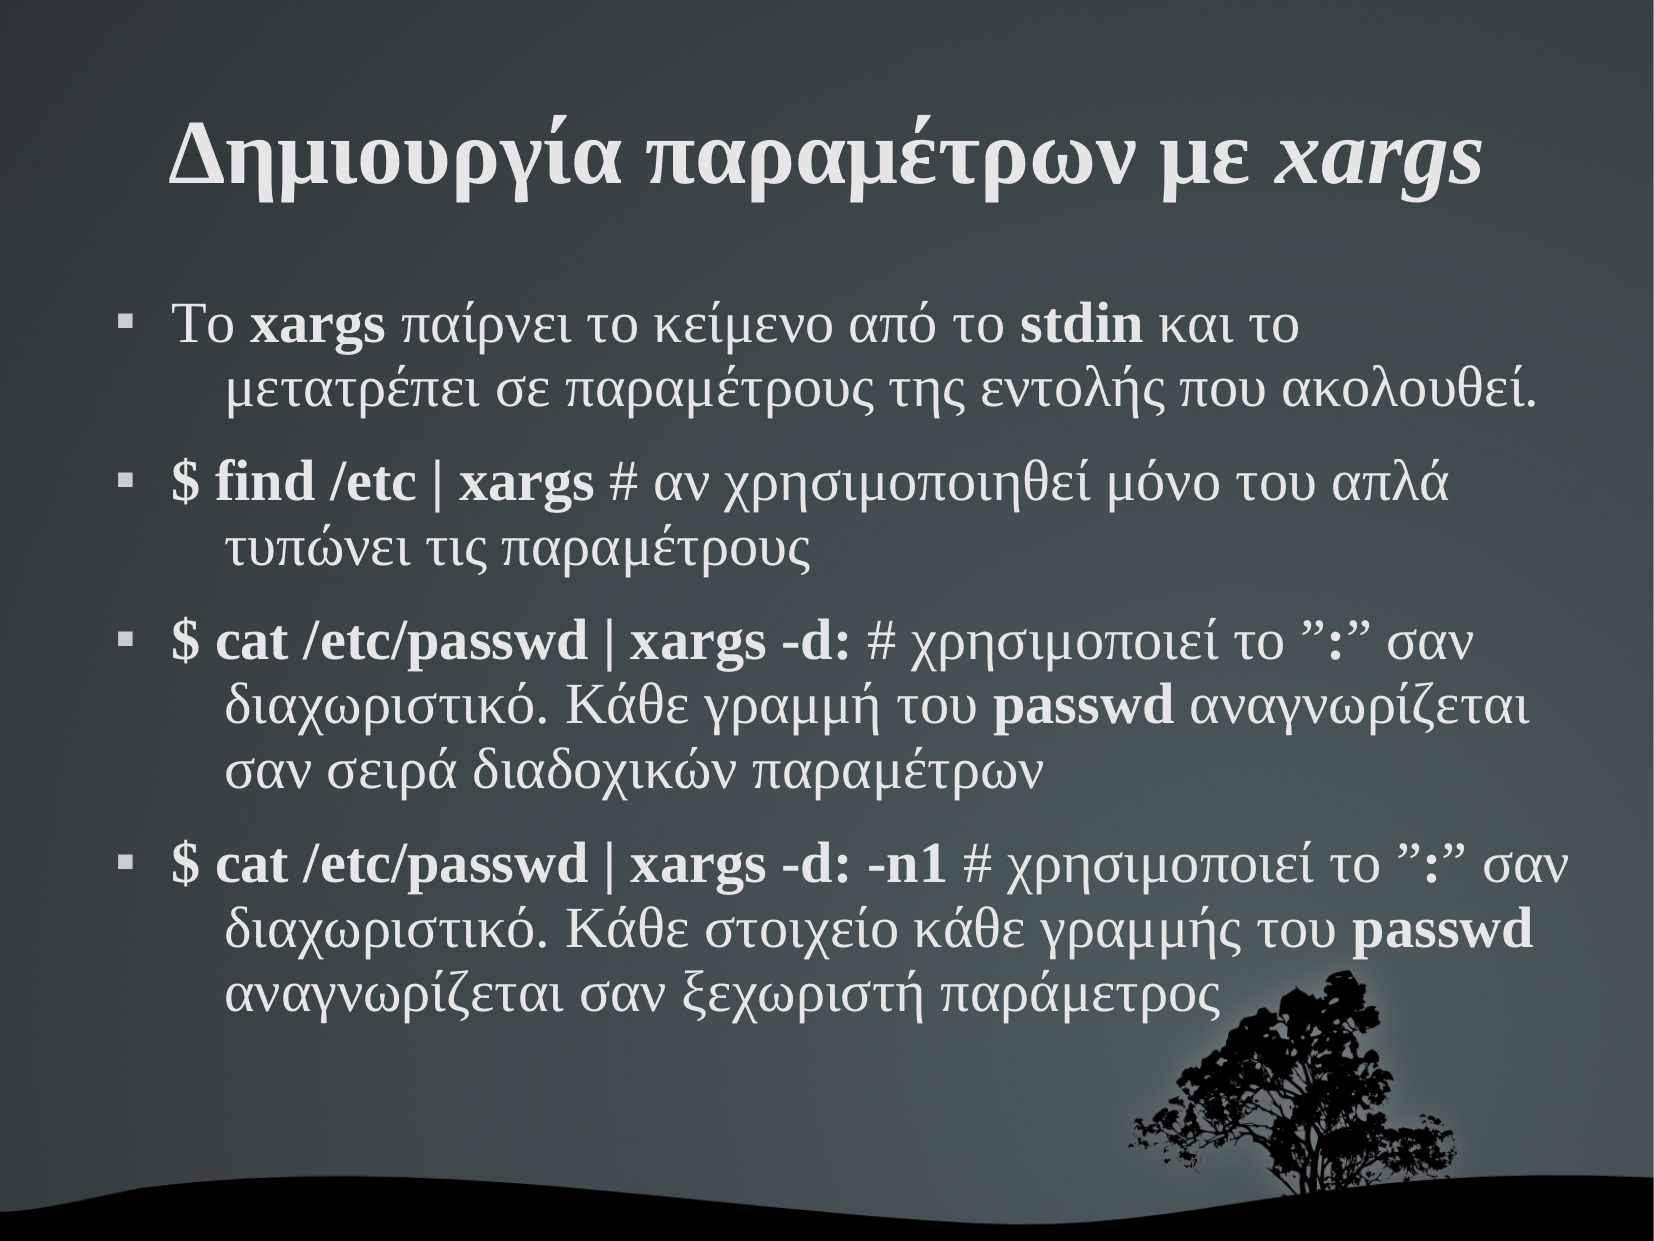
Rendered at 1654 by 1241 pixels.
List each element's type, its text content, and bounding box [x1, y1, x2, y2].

list Το xargs παίρνει το κείμενο από το stdin και το μετατρέπει σε παραμέτρους της εντολής που ακολουθεί. $ find /etc | xargs # αν χρησιμοποιηθεί μόνο του απλά τυπώνει τις παραμέτρους $ cat /etc/passwd | xargs -d: # χρησιμοποιεί το ”:” σαν διαχωριστικό. Kάθε γραμμή του passwd αναγνωρίζεται σαν σειρά διαδοχικών παραμέτρων $ cat /etc/passwd | xargs -d: -n1 # χρησιμοποιεί το ”:” σαν διαχωριστικό. Kάθε στοιχείο κάθε γραμμής του passwd αναγνωρίζεται σαν ξεχωριστή παράμετρος [82, 290, 1571, 1117]
picture [0, 0, 1654, 1241]
title Δημιουργία παραμέτρων με xargs [82, 49, 1571, 257]
